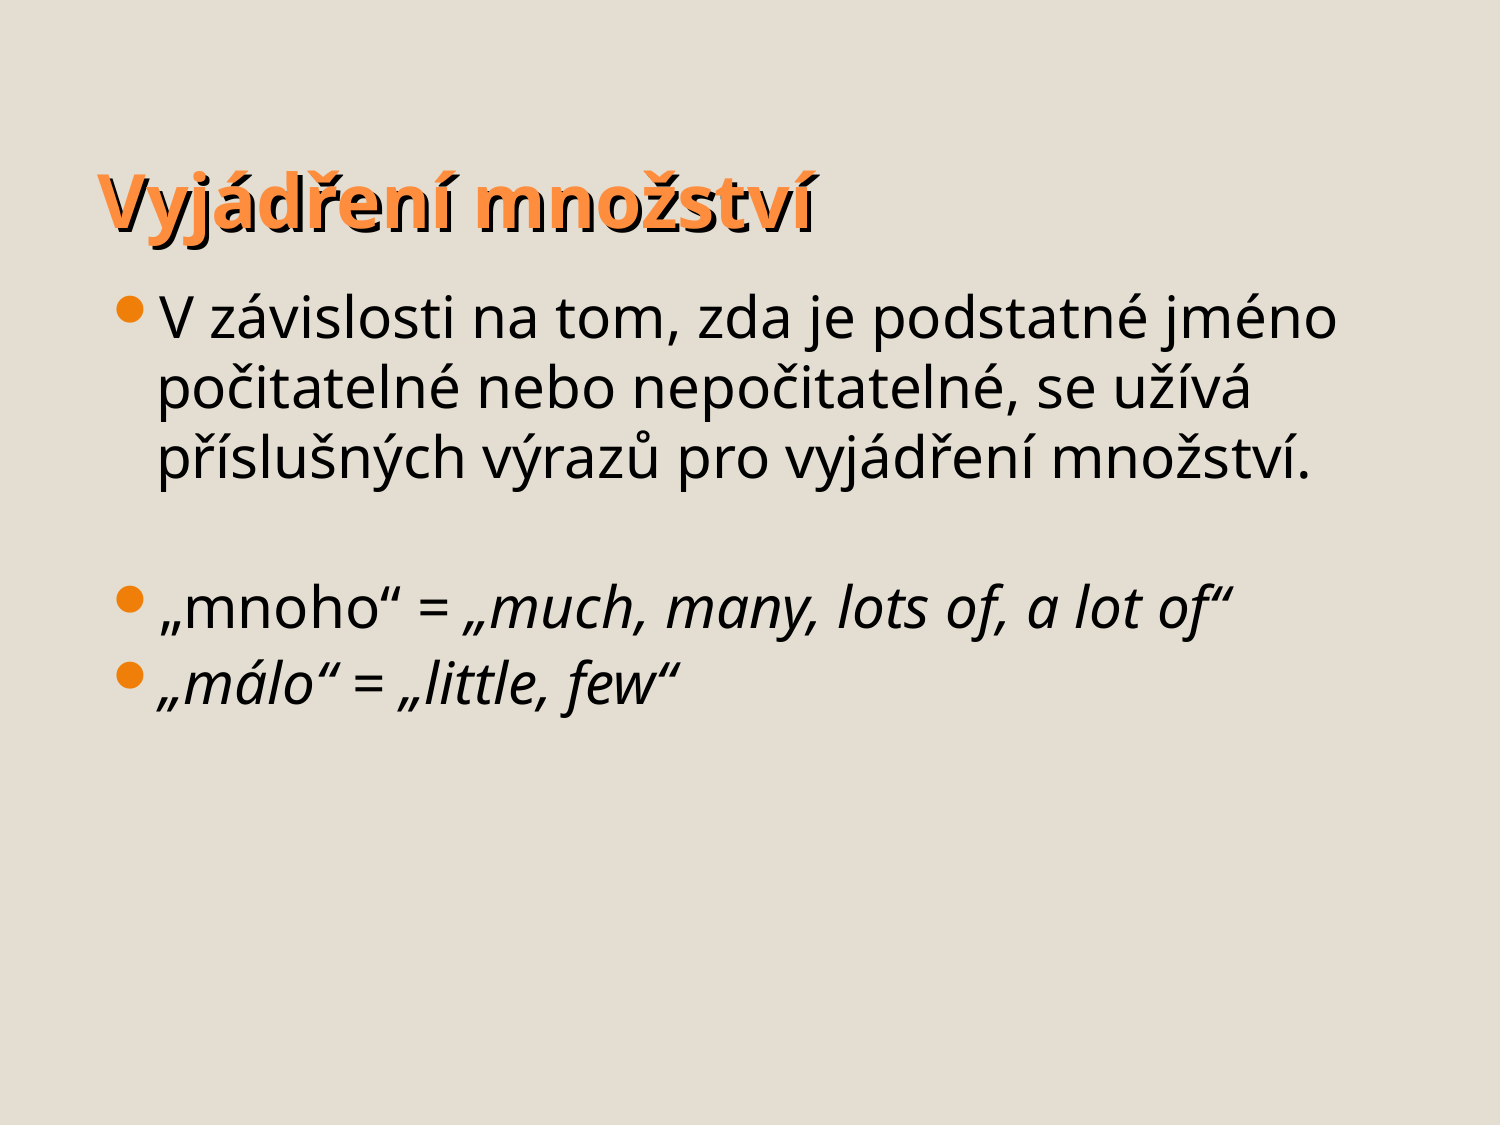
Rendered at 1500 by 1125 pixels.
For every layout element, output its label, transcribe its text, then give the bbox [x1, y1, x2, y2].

title Vyjádření množství [82, 78, 1426, 251]
list V závislosti na tom, zda je podstatné jméno počitatelné nebo nepočitatelné, se užívá příslušných výrazů pro vyjádření množství. „mnoho“ = „much, many, lots of, a lot of“ „málo“ = „little, few“ [82, 265, 1426, 953]
